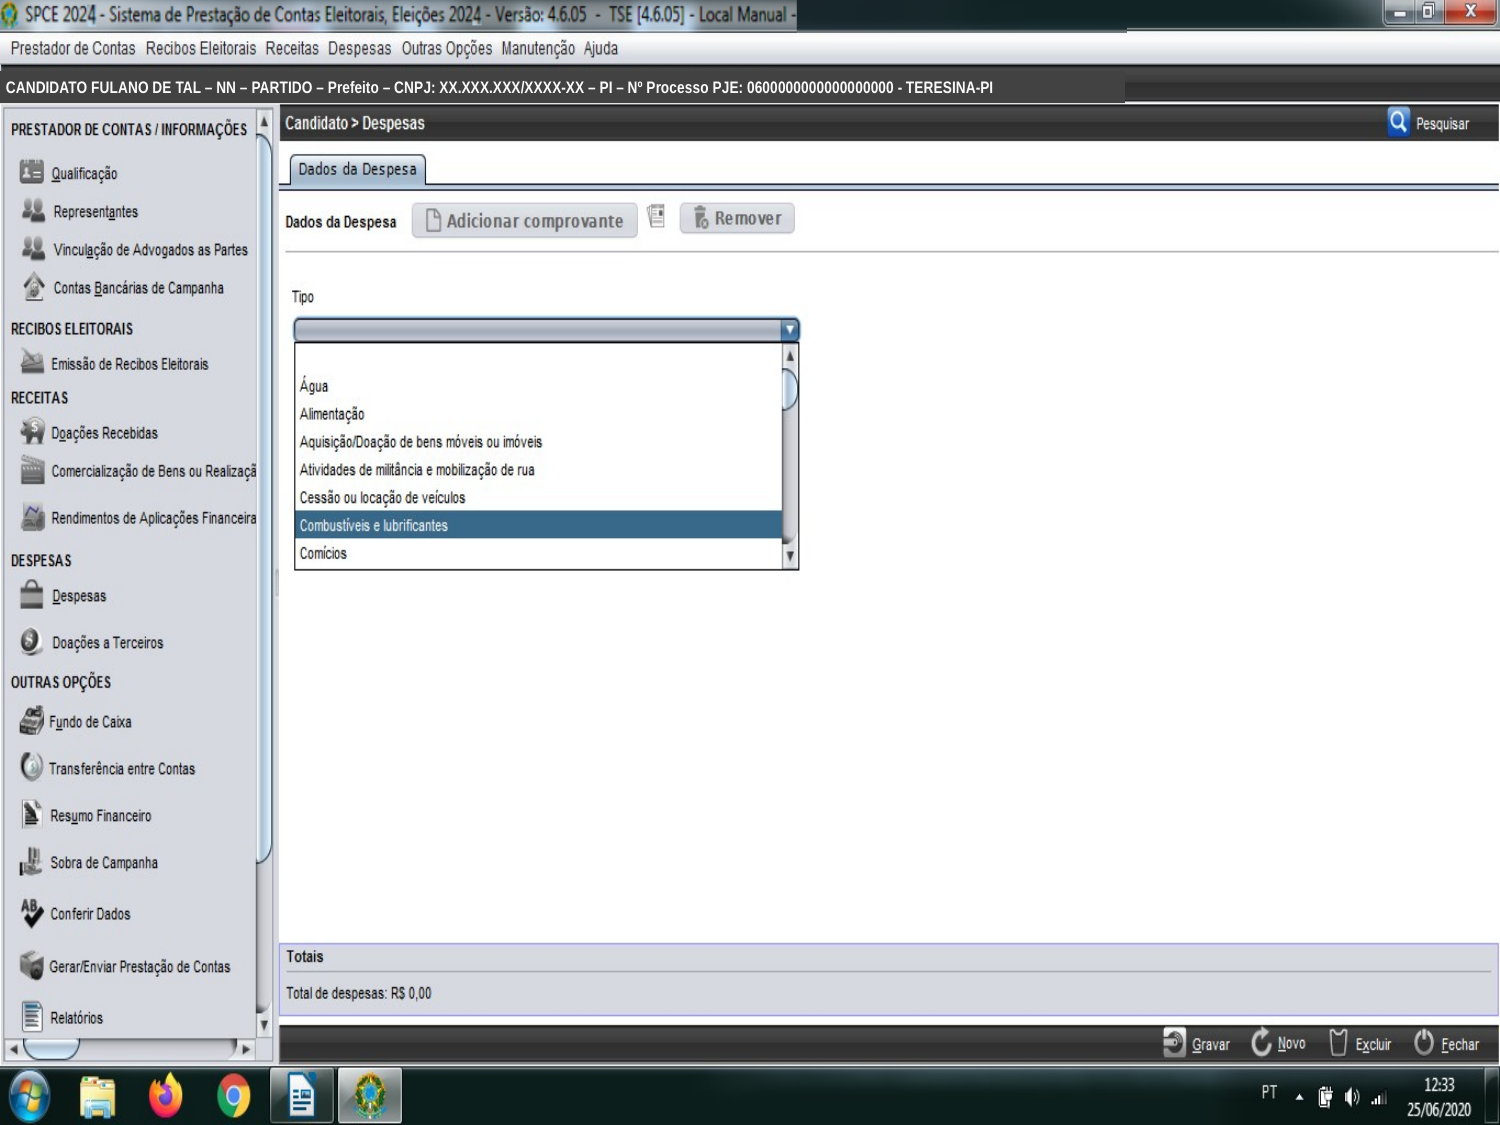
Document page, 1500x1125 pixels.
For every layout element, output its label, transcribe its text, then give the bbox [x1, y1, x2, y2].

text_box CANDIDATO FULANO DE TAL – NN – PARTIDO – Prefeito – CNPJ: XX.XXX.XXX/XXXX-XX – PI – Nº Processo PJE: 0600000000000000000 - TERESINA-PI [0, 70, 1125, 104]
picture [0, 0, 1500, 1125]
